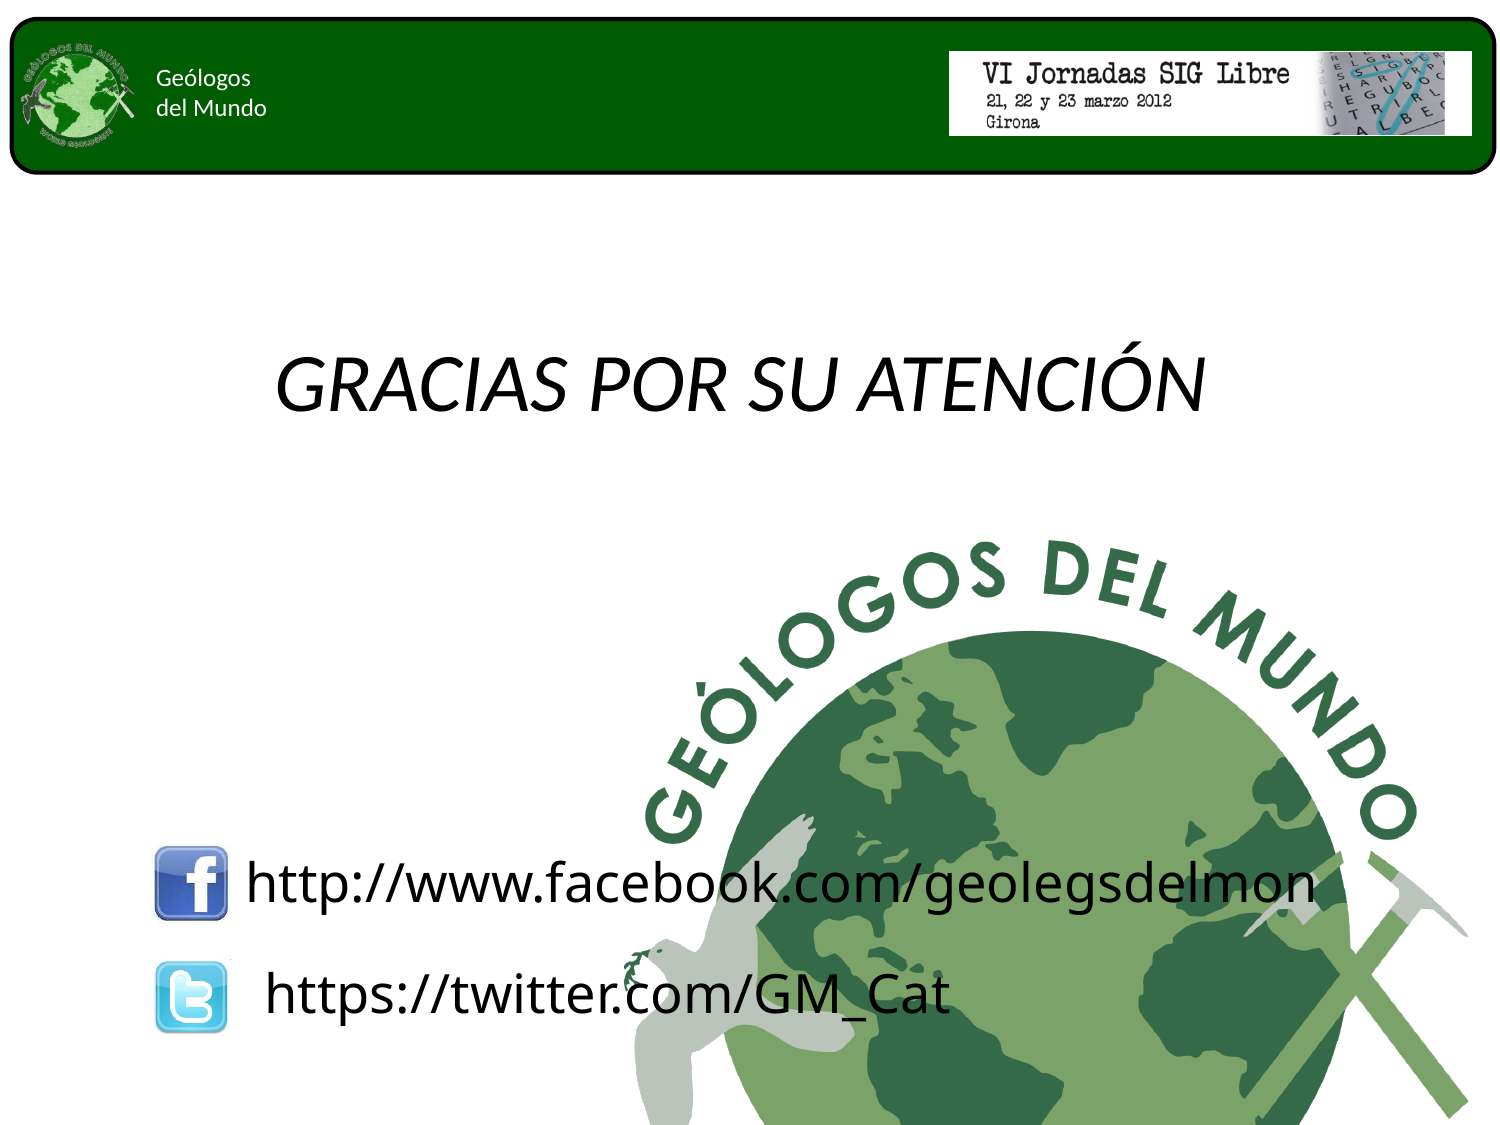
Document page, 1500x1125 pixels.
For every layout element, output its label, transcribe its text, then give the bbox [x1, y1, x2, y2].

text_box http://www.facebook.com/geolegsdelmon [230, 841, 1334, 921]
picture [153, 959, 231, 1036]
text_box Geólogos del Mundo [141, 53, 361, 129]
picture [19, 40, 136, 149]
picture [950, 52, 1471, 135]
text_box [11, 18, 1495, 173]
picture [620, 537, 1471, 1125]
picture [151, 844, 231, 924]
text_box https://twitter.com/GM_Cat [249, 952, 967, 1033]
text_box GRACIAS POR SU ATENCIÓN [147, 160, 1335, 597]
